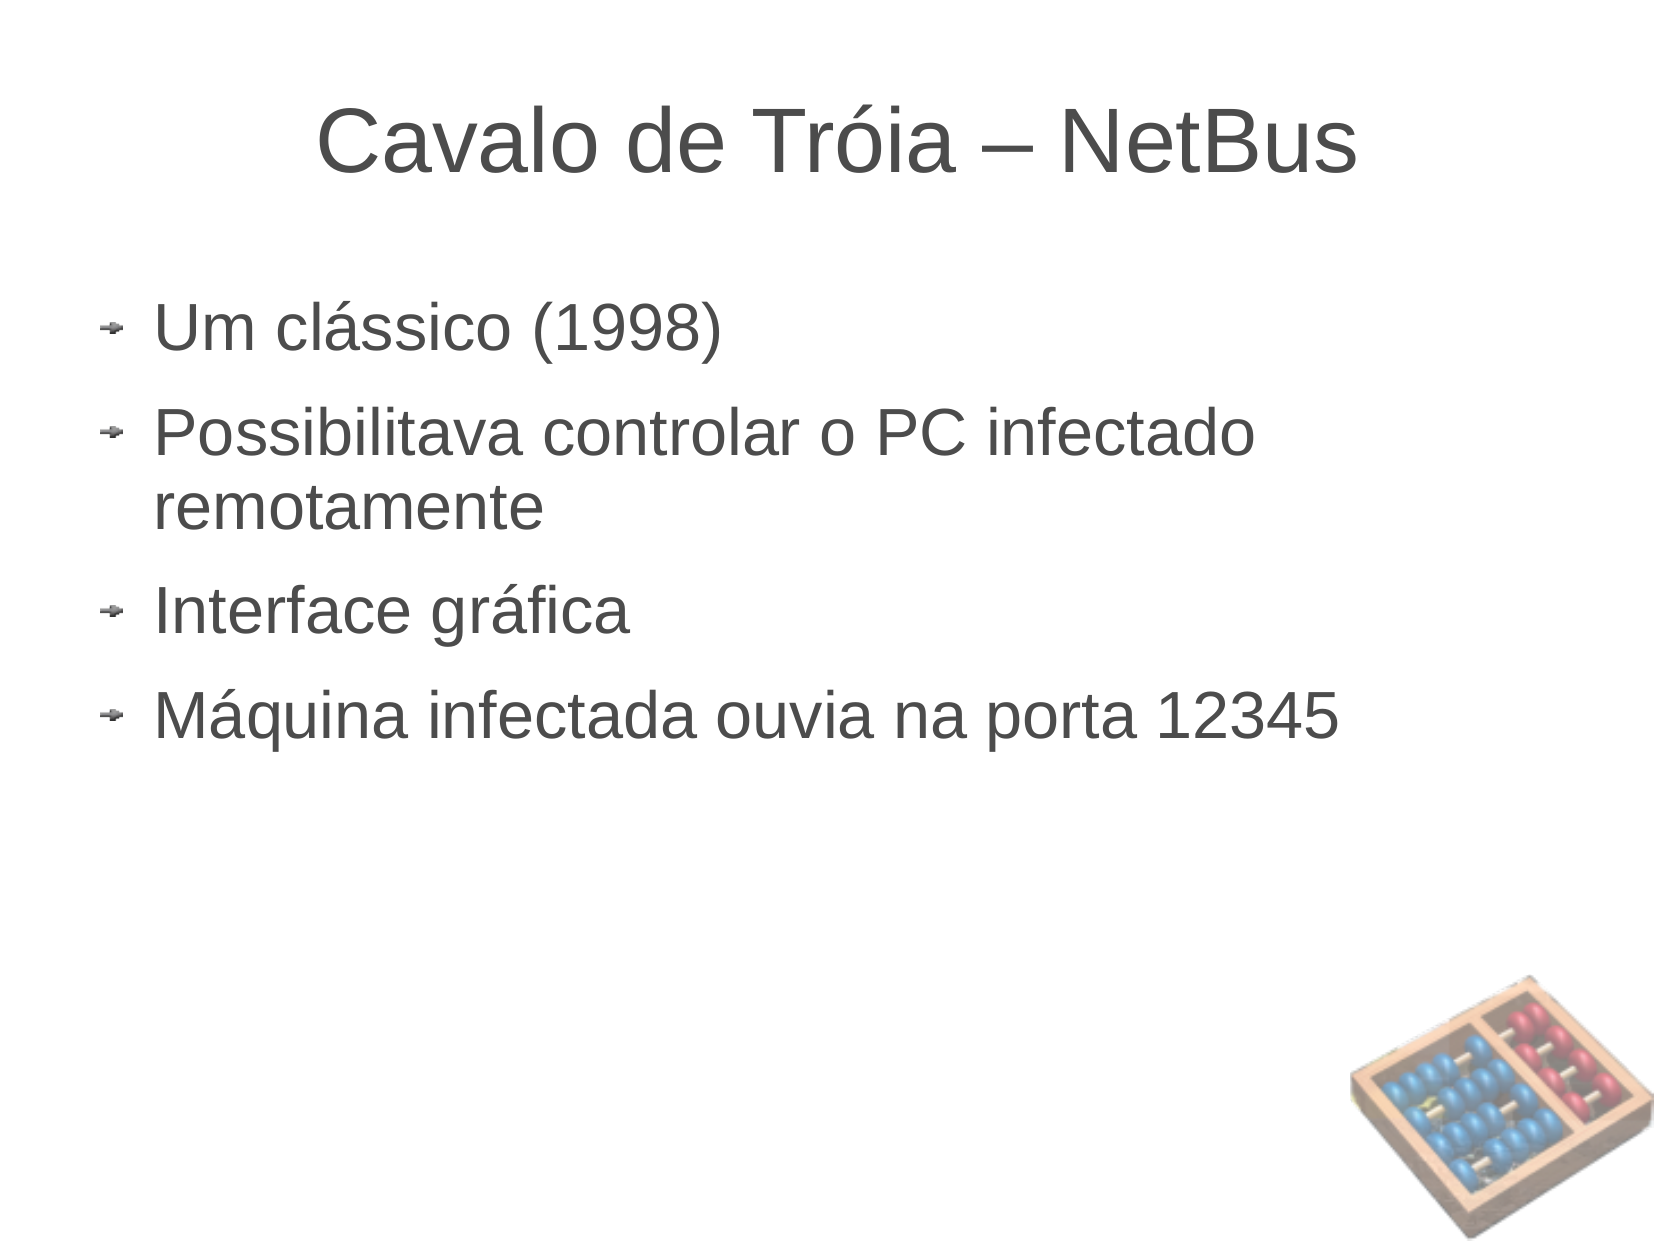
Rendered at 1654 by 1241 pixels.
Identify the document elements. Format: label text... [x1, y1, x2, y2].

title Cavalo de Tróia – NetBus [75, 37, 1601, 245]
list Um clássico (1998) Possibilitava controlar o PC infectado remotamente Interface gráfica Máquina infectada ouvia na porta 12345 [82, 290, 1571, 1109]
